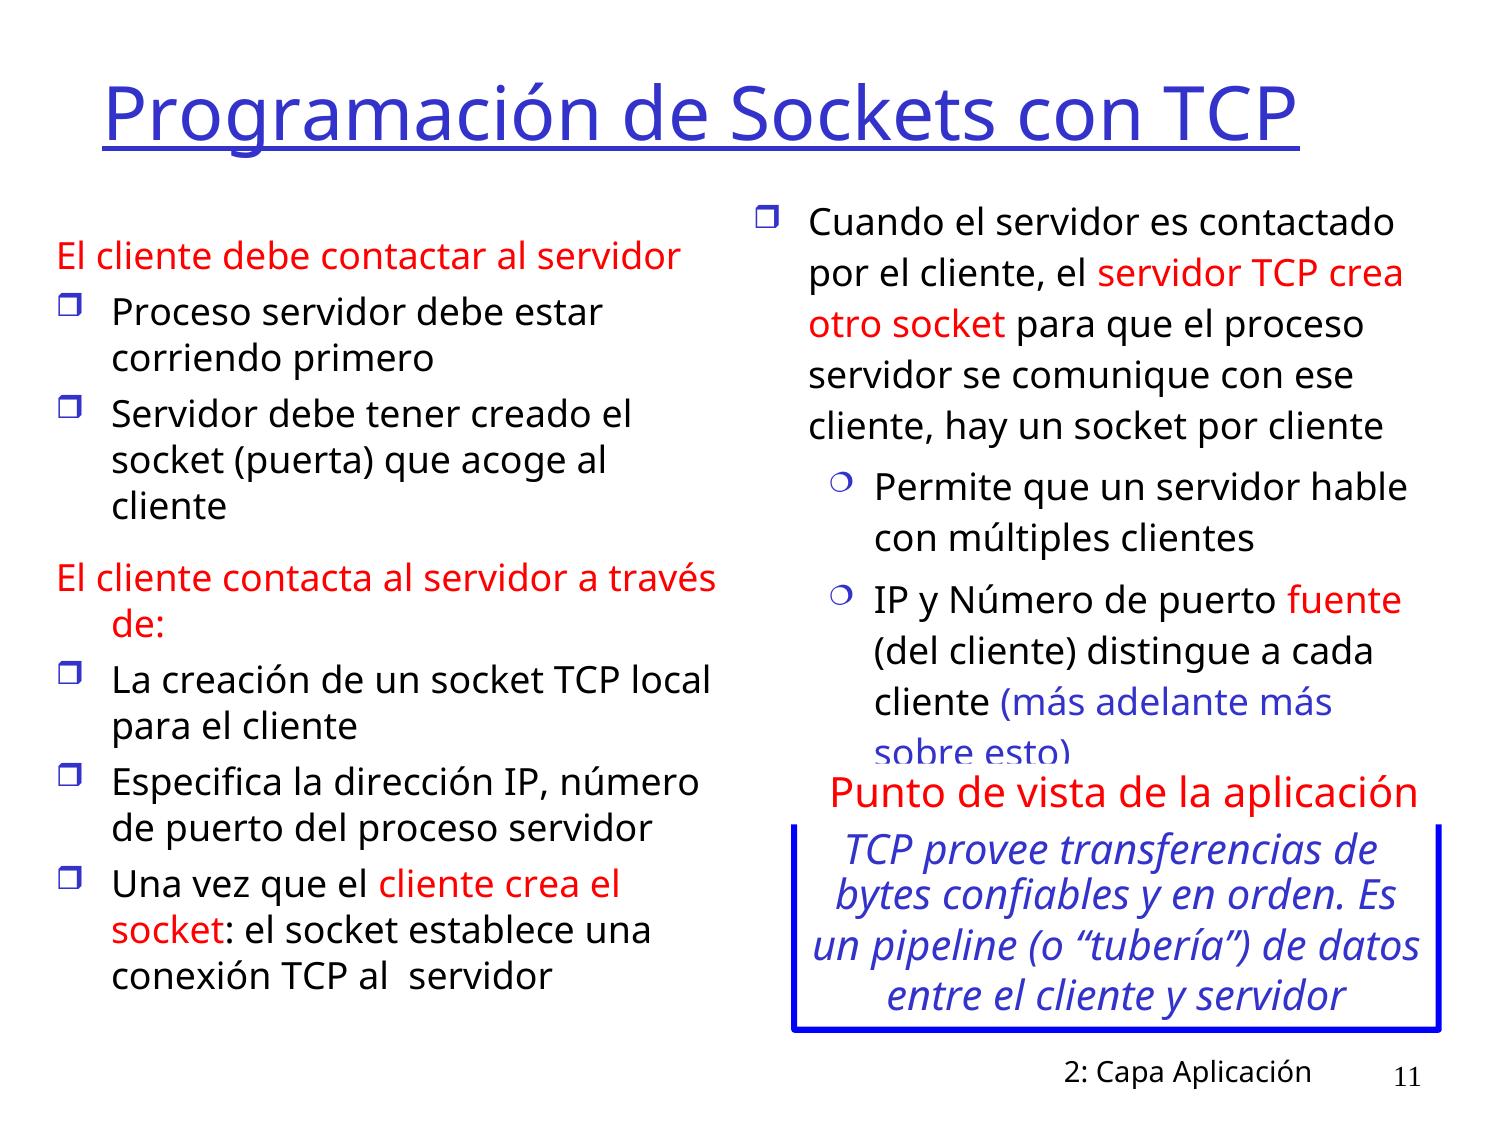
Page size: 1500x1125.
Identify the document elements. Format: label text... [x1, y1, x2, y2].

title Programación de Sockets con TCP [87, 18, 1459, 207]
text_box Punto de vista de la aplicación [787, 763, 1462, 825]
list Cuando el servidor es contactado por el cliente, el servidor TCP crea otro socket para que el proceso servidor se comunique con ese cliente, hay un socket por cliente Permite que un servidor hable con múltiples clientes IP y Número de puerto fuente (del cliente) distingue a cada cliente (más adelante más sobre esto)‏ [738, 187, 1426, 727]
text_box TCP provee transferencias de bytes confiables y en orden. Es un pipeline (o “tubería”) de datos entre el cliente y servidor [794, 825, 1439, 1030]
list El cliente debe contactar al servidor Proceso servidor debe estar corriendo primero Servidor debe tener creado el socket (puerta) que acoge al cliente El cliente contacta al servidor a través de: La creación de un socket TCP local para el cliente Especifica la dirección IP, número de puerto del proceso servidor Una vez que el cliente crea el socket: el socket establece una conexión TCP al servidor [41, 224, 748, 1051]
